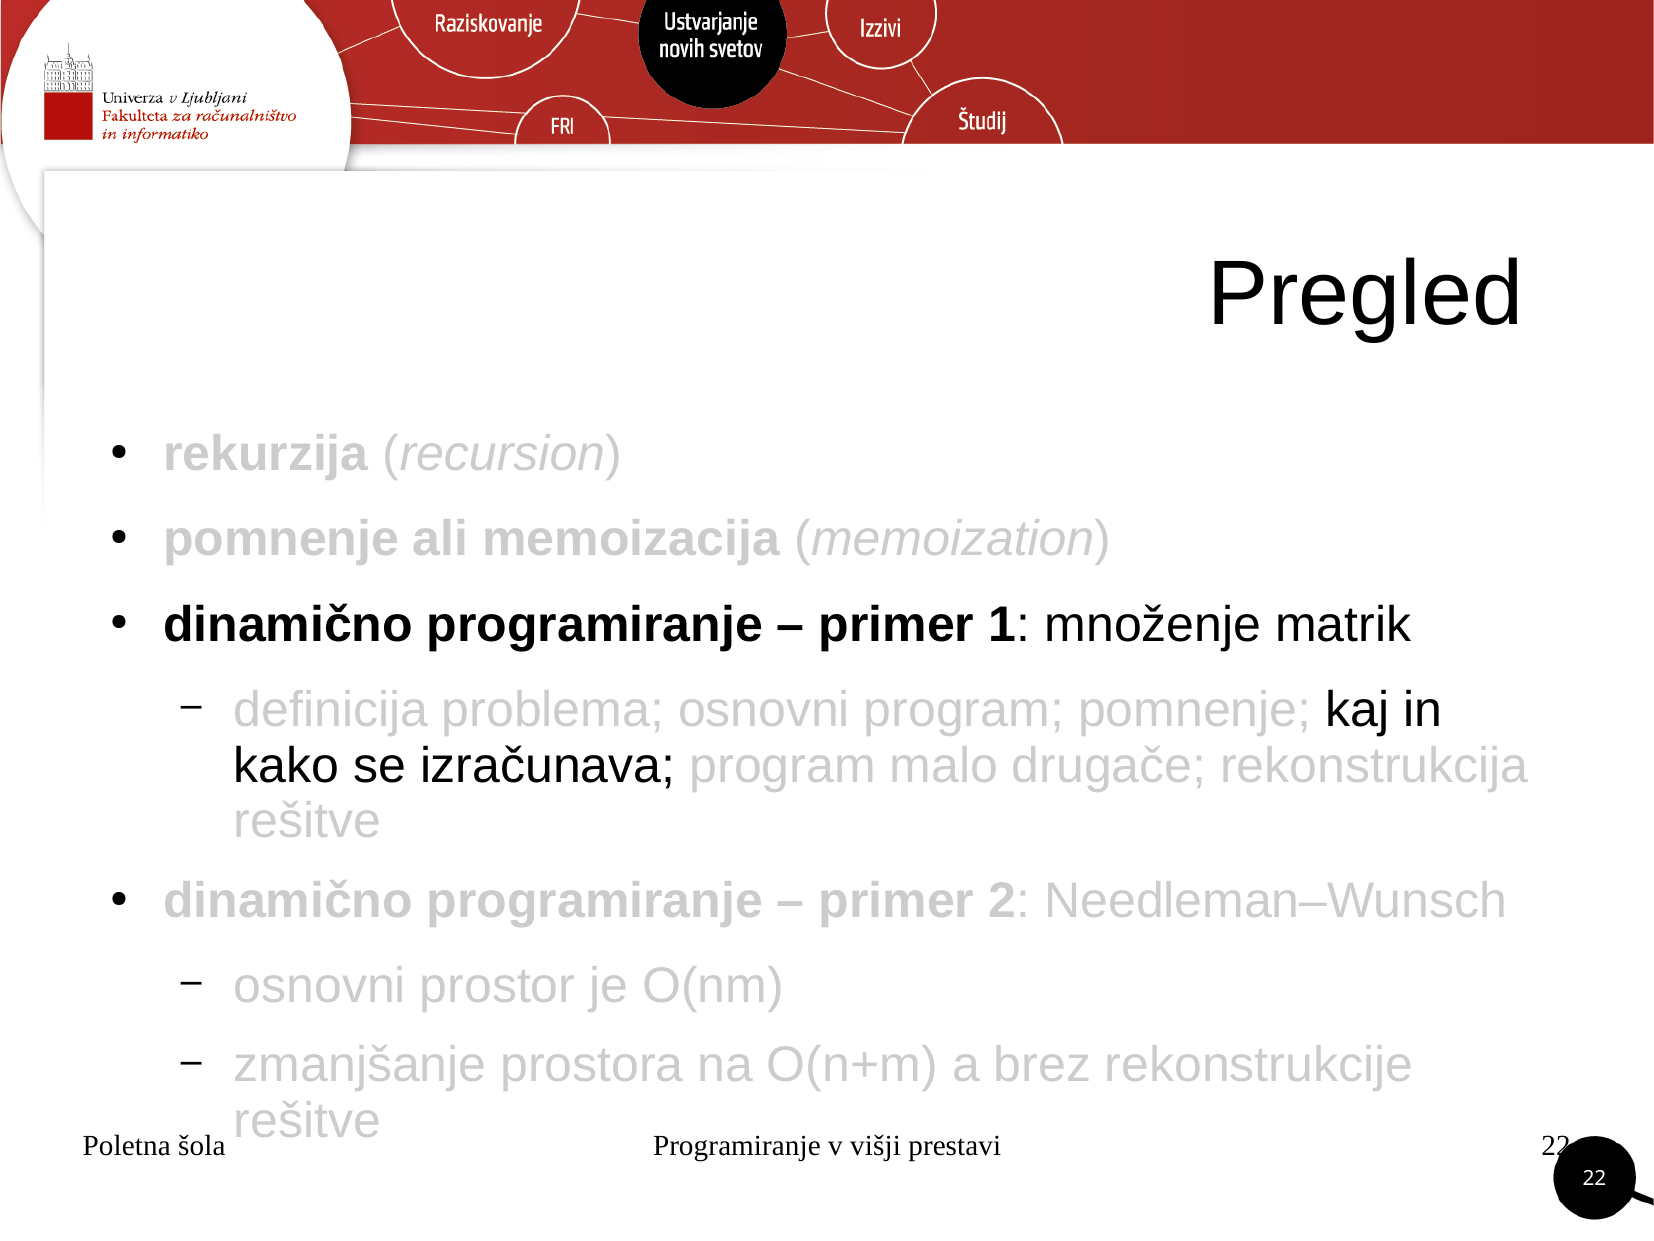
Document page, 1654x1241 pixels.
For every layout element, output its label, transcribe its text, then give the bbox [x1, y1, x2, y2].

picture [0, 0, 1654, 1241]
list rekurzija (recursion) pomnenje ali memoizacija (memoization) dinamično programiranje – primer 1: množenje matrik definicija problema; osnovni program; pomnenje; kaj in kako se izračunava; program malo drugače; rekonstrukcija rešitve dinamično programiranje – primer 2: Needleman–Wunsch osnovni prostor je O(nm) zmanjšanje prostora na O(n+m) a brez rekonstrukcije rešitve [92, 425, 1548, 1063]
title Pregled [35, 188, 1524, 397]
text_box <številka> [1553, 1145, 1636, 1212]
